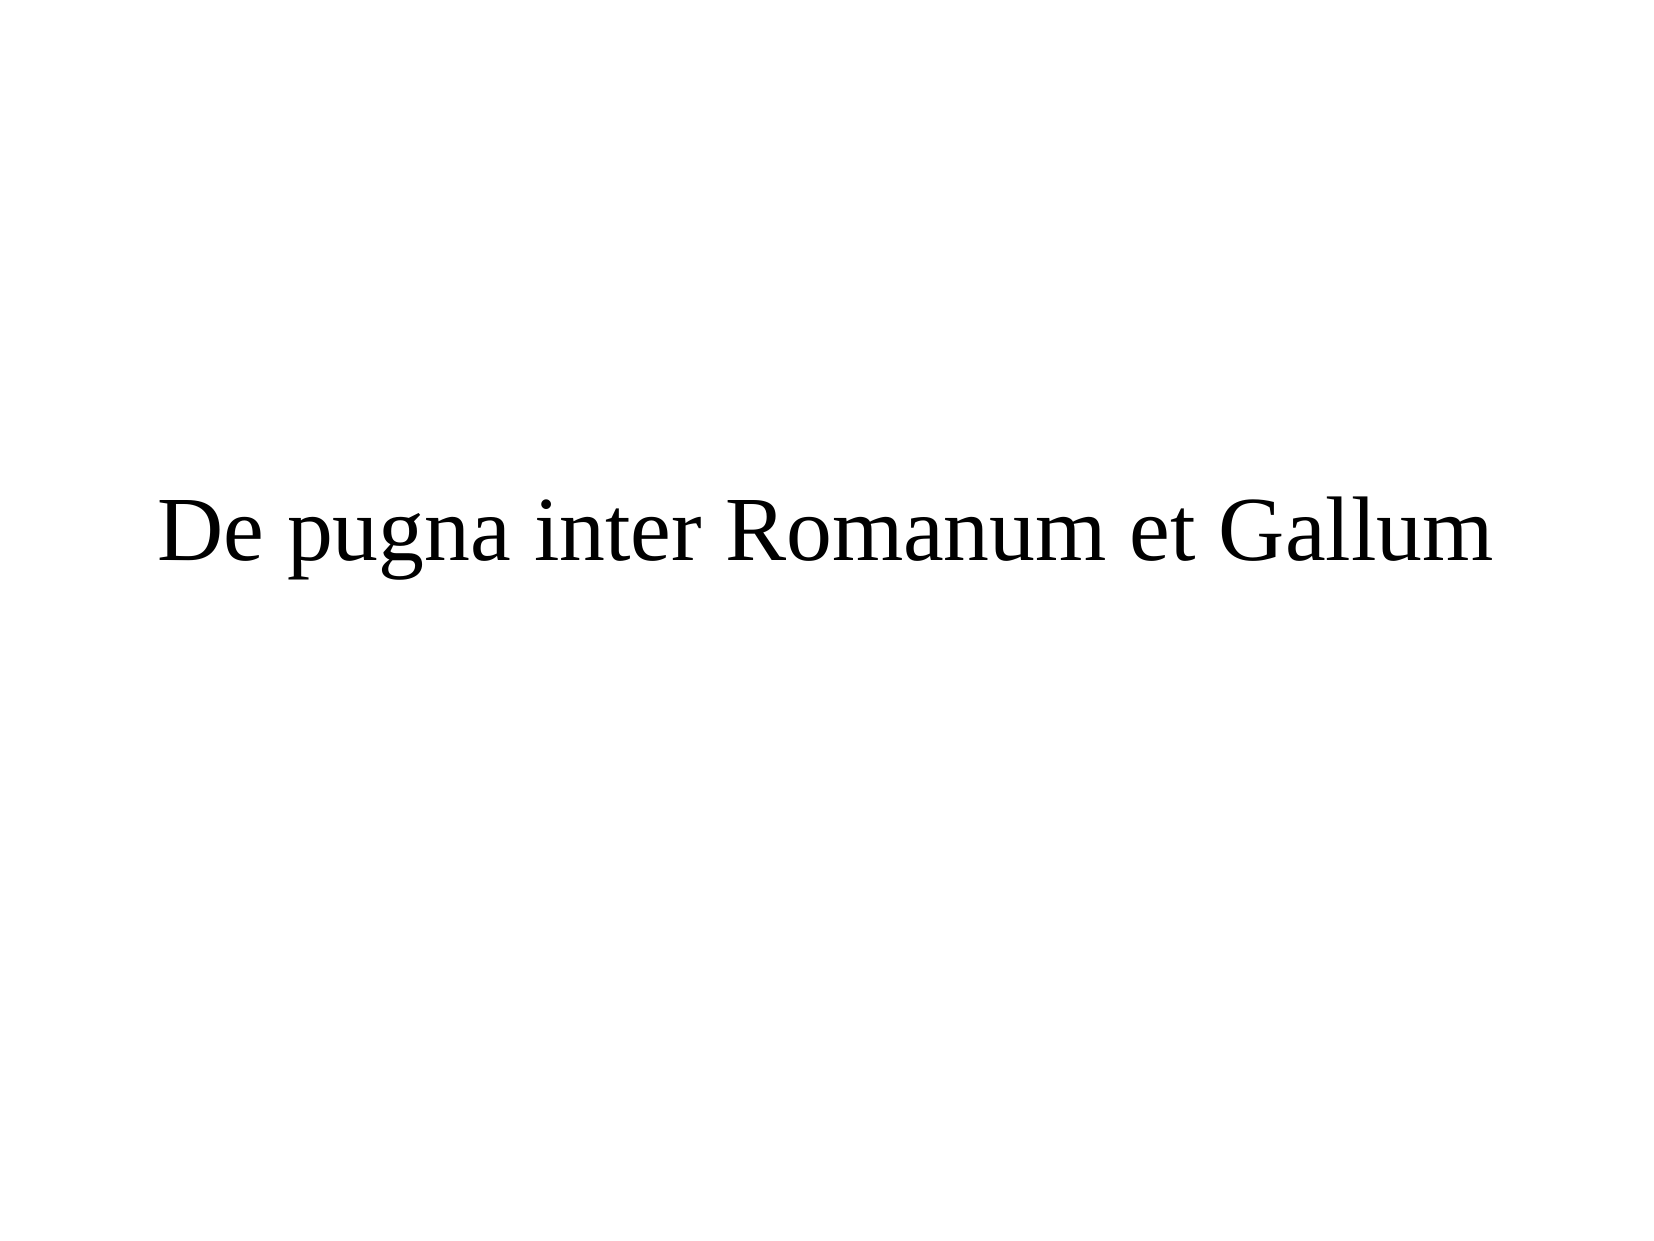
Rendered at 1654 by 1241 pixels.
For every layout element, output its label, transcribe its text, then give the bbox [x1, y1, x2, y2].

subtitle De pugna inter Romanum et Gallum [82, 49, 1571, 1010]
